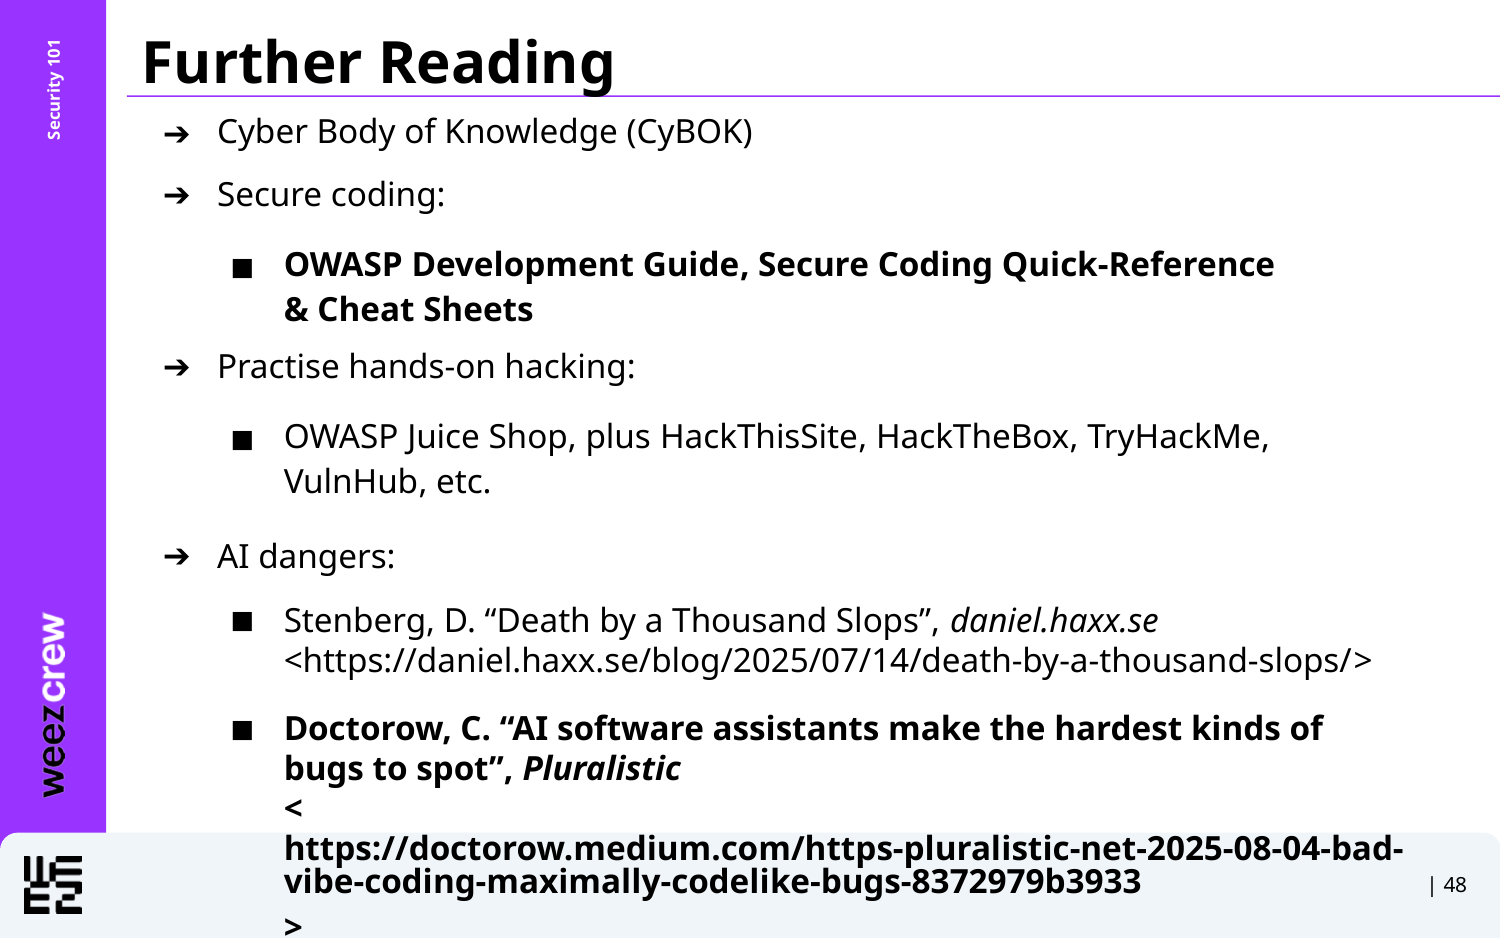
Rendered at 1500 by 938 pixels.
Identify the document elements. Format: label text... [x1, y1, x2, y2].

slide_number | <number> [1393, 850, 1482, 922]
picture [43, 612, 65, 798]
list Cyber Body of Knowledge (CyBOK) Secure coding: OWASP Development Guide, Secure Coding Quick-Reference & Cheat Sheets Practise hands-on hacking: OWASP Juice Shop, plus HackThisSite, HackTheBox, TryHackMe, VulnHub, etc. AI dangers: Stenberg, D. “Death by a Thousand Slops”, daniel.haxx.se <https://daniel.haxx.se/blog/2025/07/14/death-by-a-thousand-slops/> Doctorow, C. “AI software assistants make the hardest kinds of bugs to spot”, Pluralistic <https://doctorow.medium.com/https-pluralistic-net-2025-08-04-bad-vibe-coding-maximally-codelike-bugs-8372979b3933> [127, 88, 1426, 709]
title Security 101 [0, 24, 107, 497]
picture [24, 856, 82, 914]
title Further Reading [126, 24, 1480, 97]
